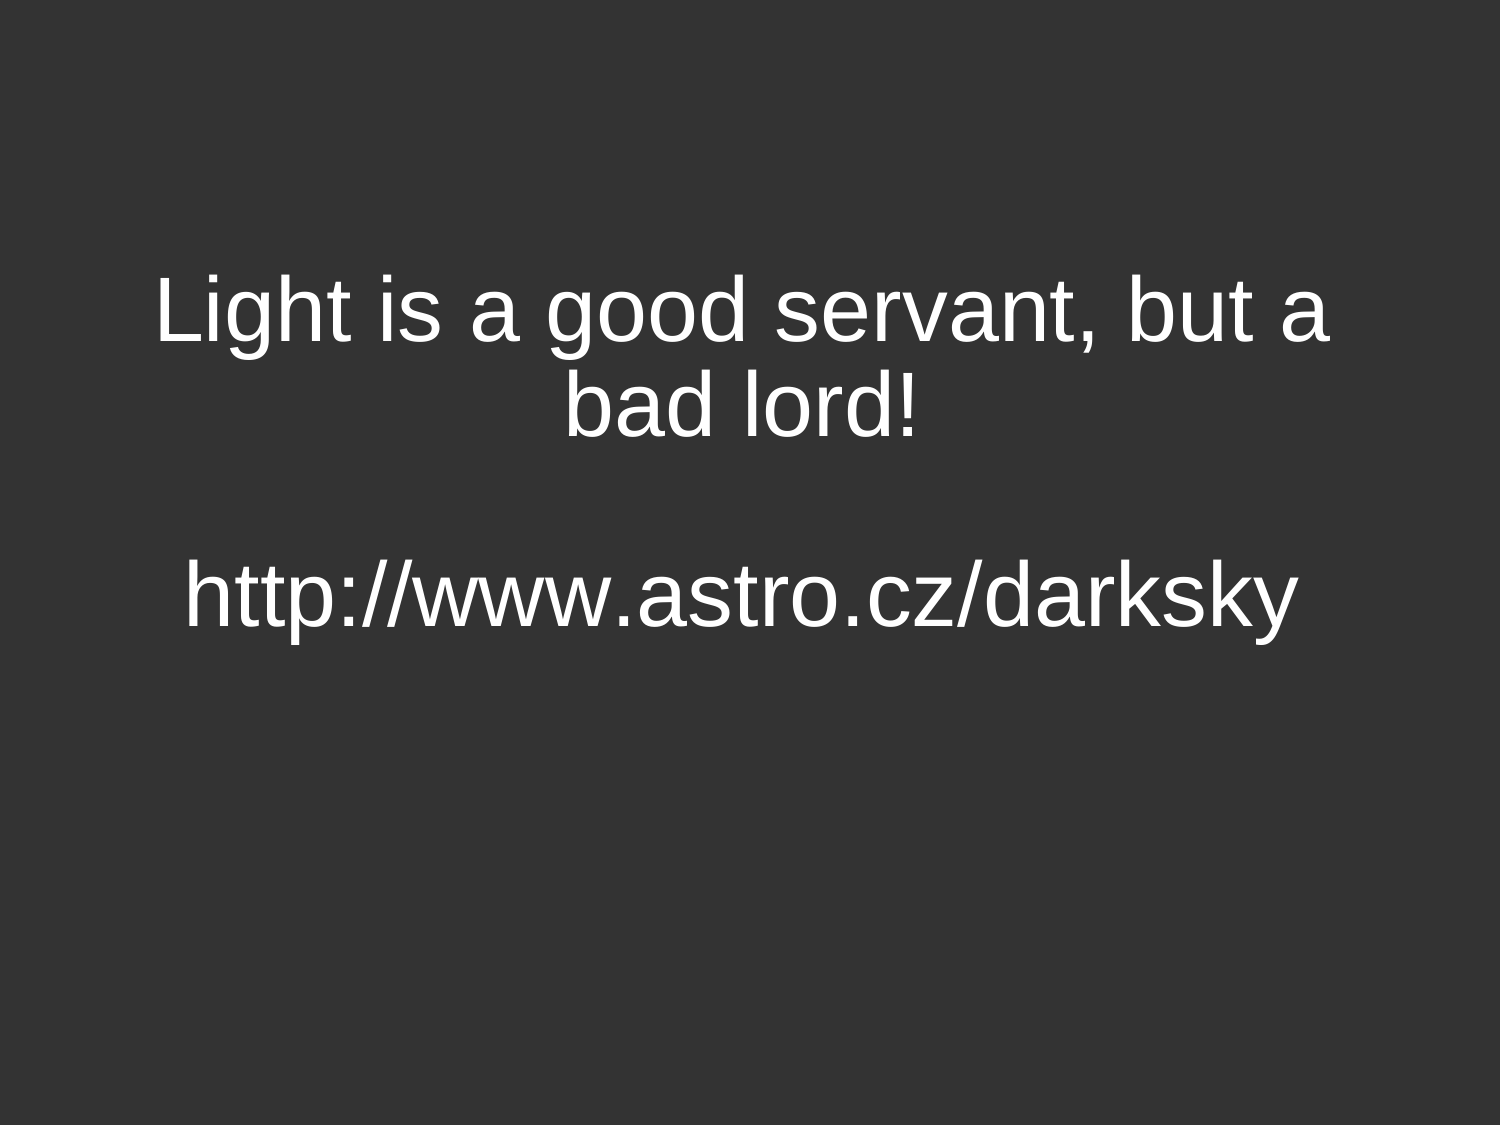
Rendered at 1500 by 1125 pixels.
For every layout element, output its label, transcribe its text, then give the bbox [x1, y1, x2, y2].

title Light is a good servant, but a bad lord! http://www.astro.cz/darksky [67, 261, 1418, 650]
